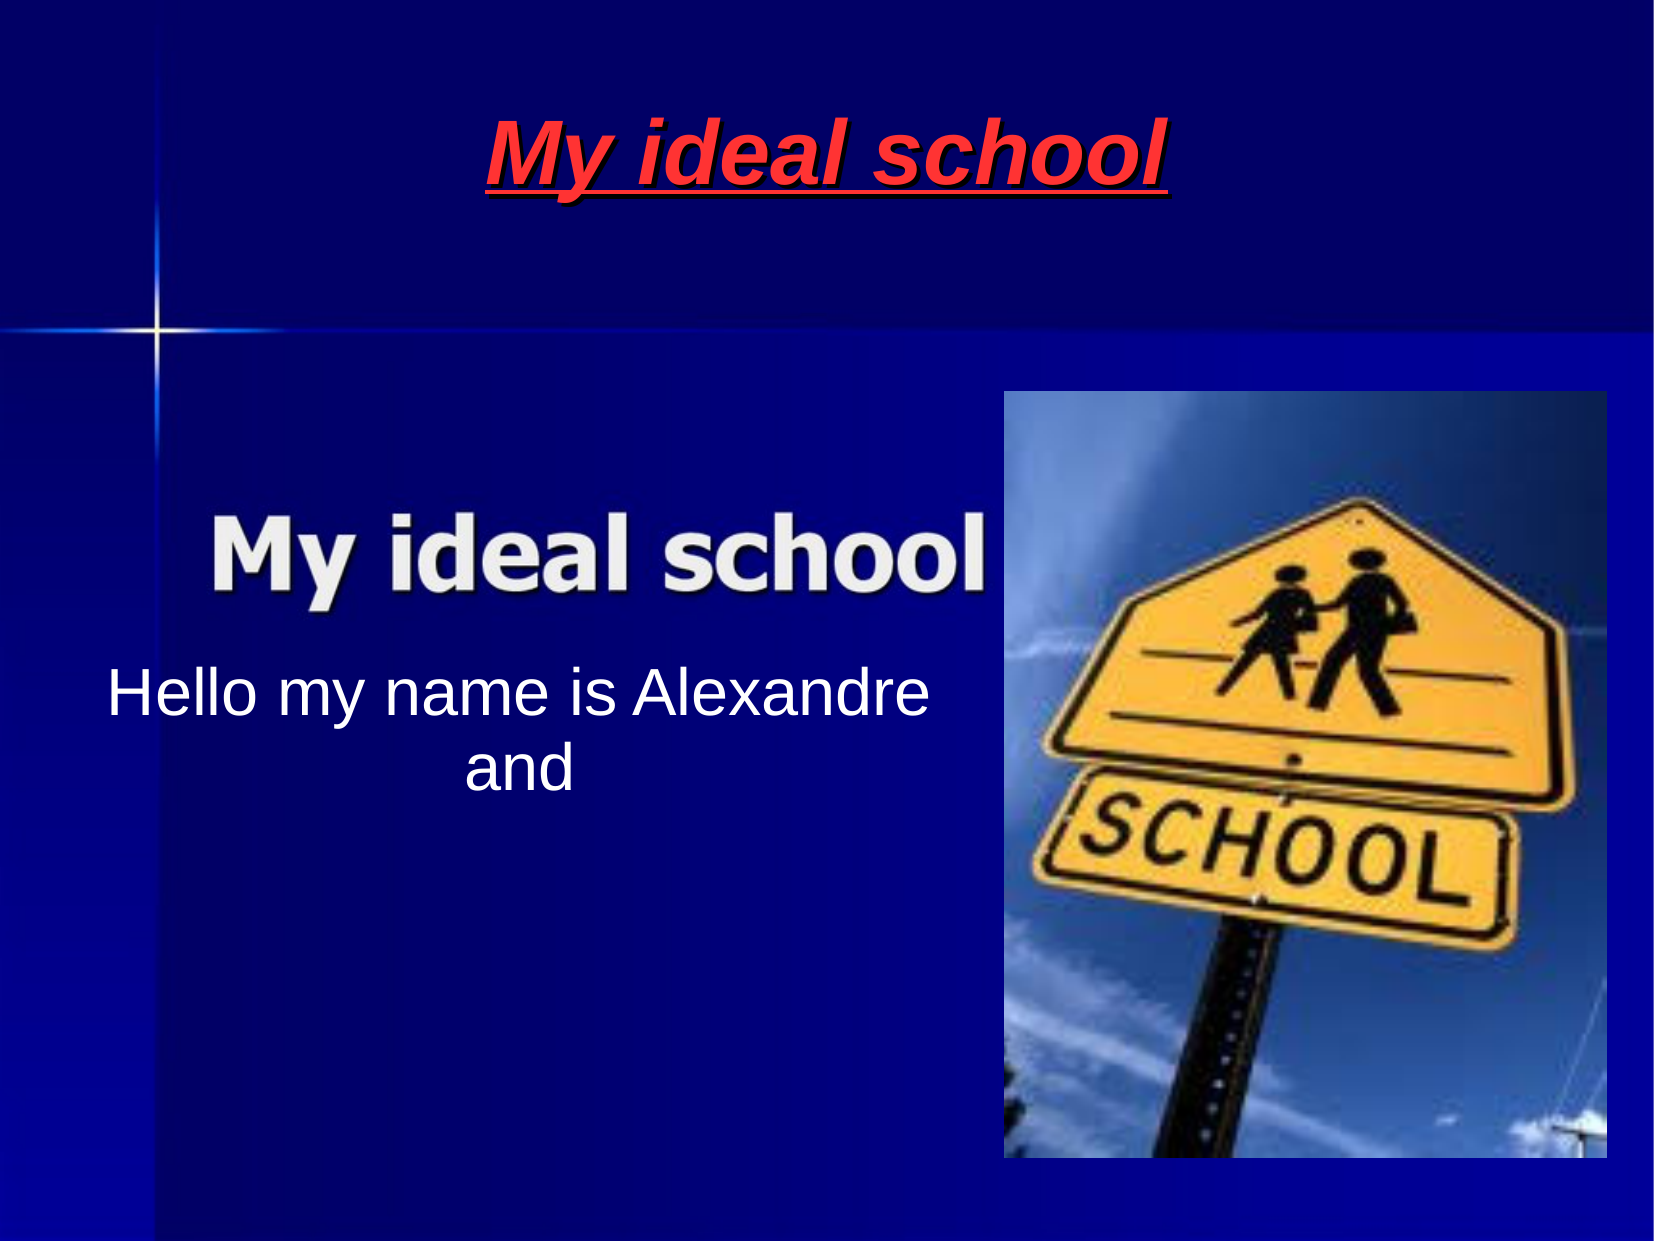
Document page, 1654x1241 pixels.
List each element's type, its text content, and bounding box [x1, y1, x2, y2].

subtitle Hello my name is Alexandre and [82, 290, 957, 1170]
picture [0, 0, 1654, 1241]
title My ideal school [82, 49, 1571, 257]
